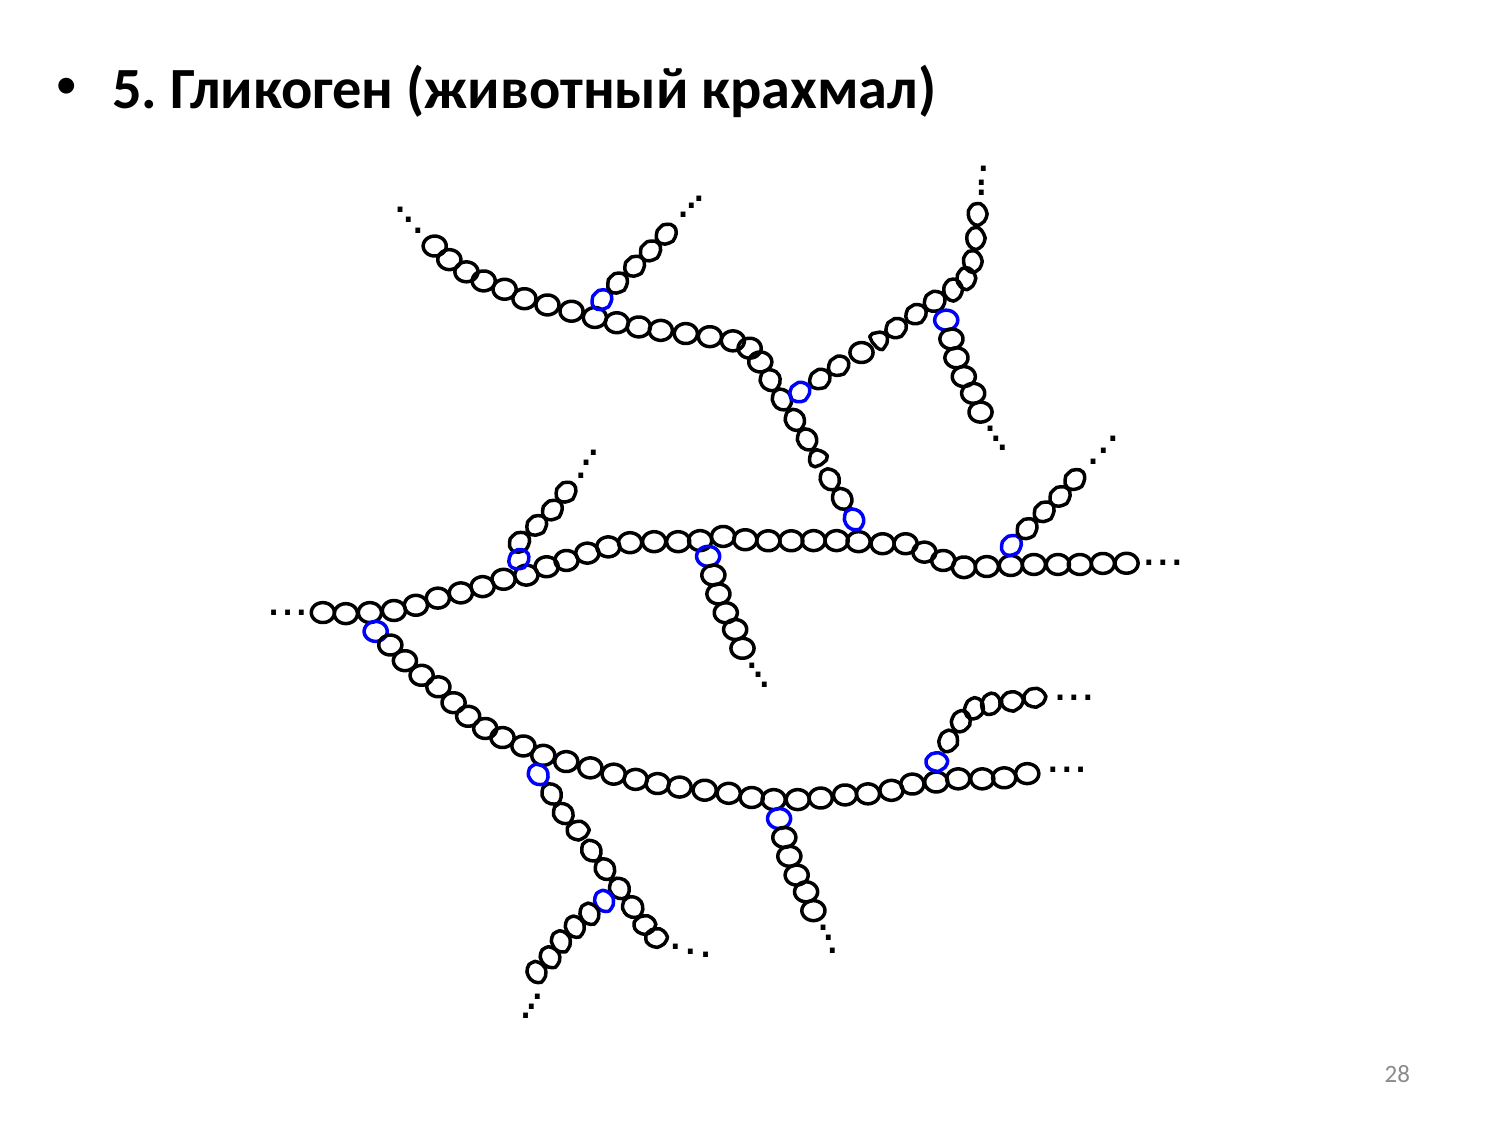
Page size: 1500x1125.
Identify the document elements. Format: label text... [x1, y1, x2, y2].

slide_number <номер> [1074, 1042, 1425, 1103]
chart [265, 125, 1188, 1035]
list 5. Гликоген (животный крахмал) [41, 42, 1447, 613]
